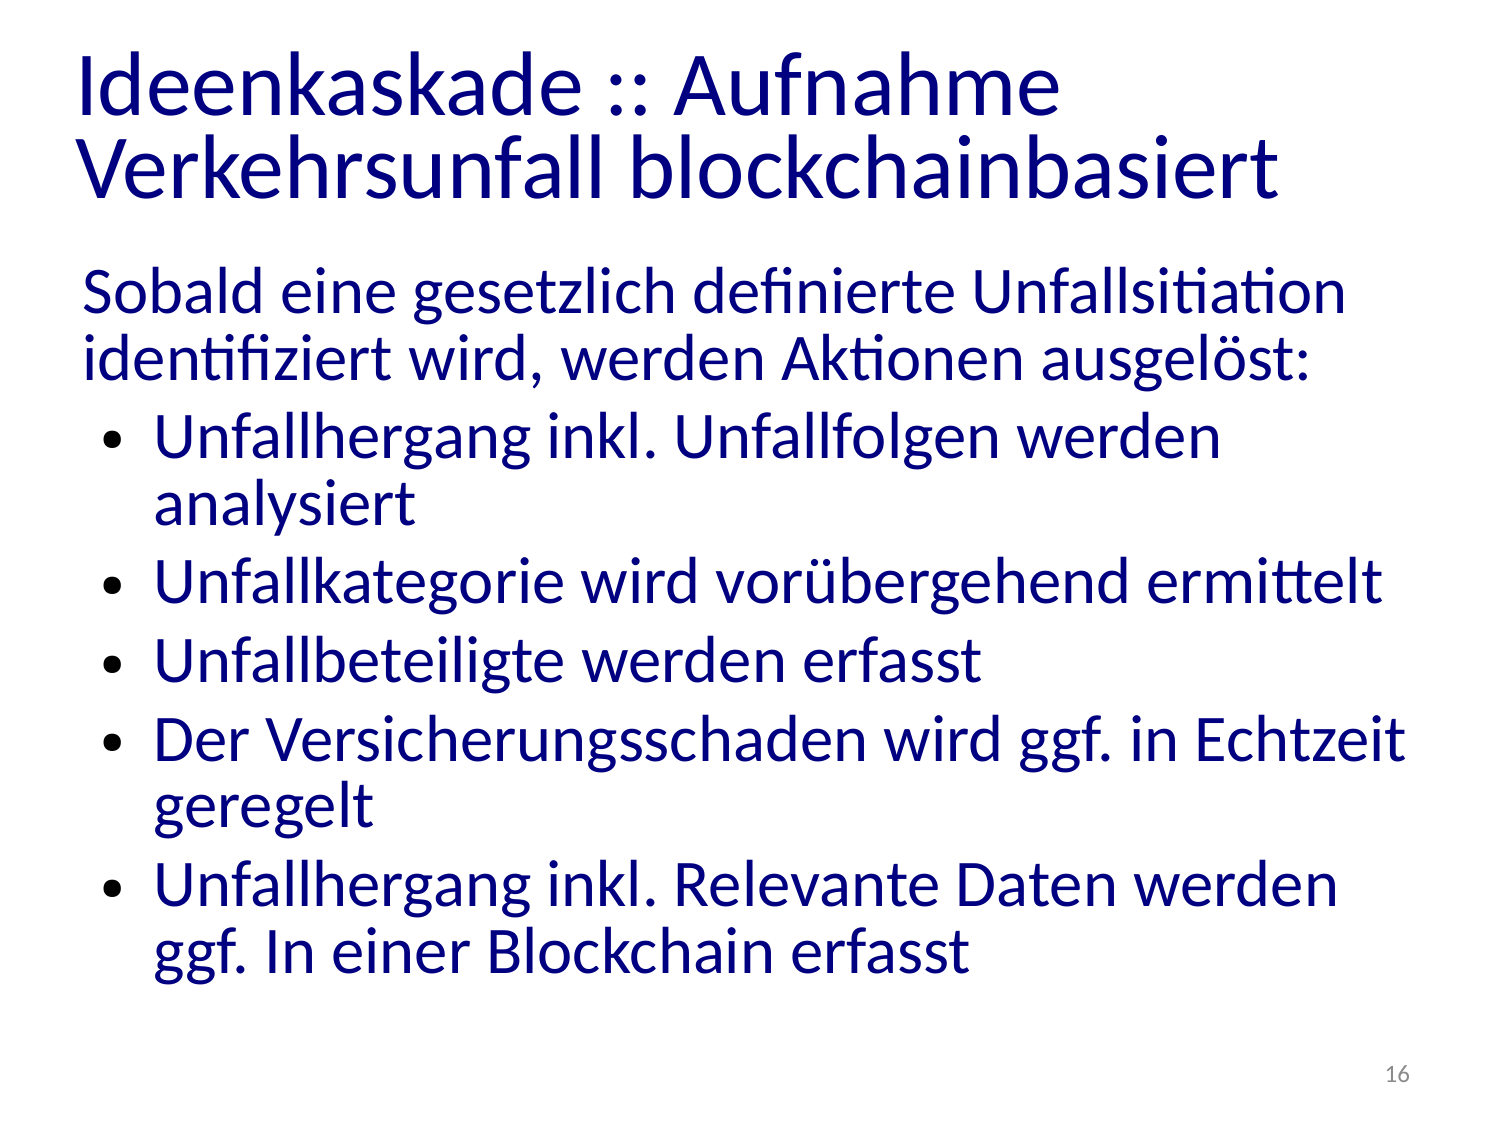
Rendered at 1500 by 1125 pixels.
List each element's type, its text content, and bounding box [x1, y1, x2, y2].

title Ideenkaskade :: Aufnahme Verkehrsunfall blockchainbasiert [75, 47, 1441, 231]
list Sobald eine gesetzlich definierte Unfallsitiation identifiziert wird, werden Aktionen ausgelöst: Unfallhergang inkl. Unfallfolgen werden analysiert Unfallkategorie wird vorübergehend ermittelt Unfallbeteiligte werden erfasst Der Versicherungsschaden wird ggf. in Echtzeit geregelt Unfallhergang inkl. Relevante Daten werden ggf. In einer Blockchain erfasst [82, 263, 1425, 1028]
